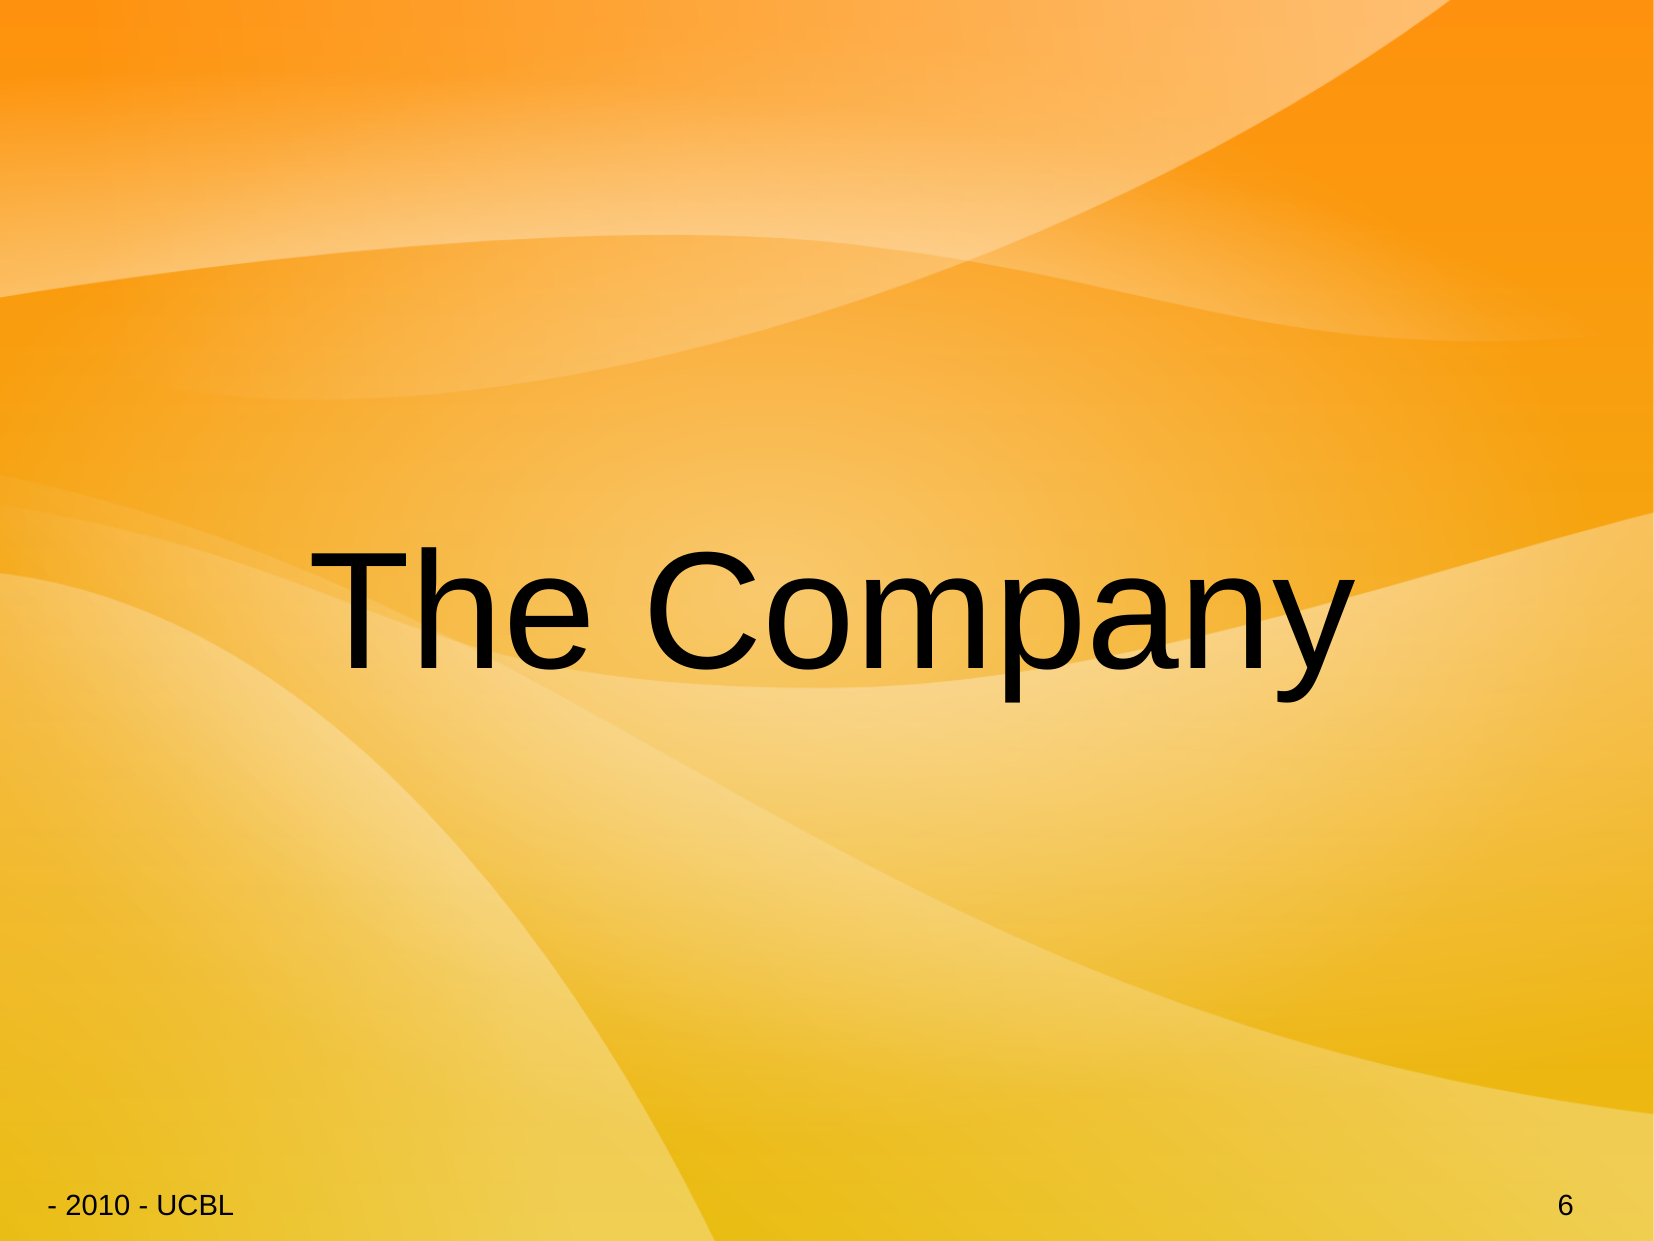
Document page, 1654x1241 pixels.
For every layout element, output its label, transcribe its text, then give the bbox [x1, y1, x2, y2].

picture [0, 0, 1654, 1241]
text_box Adrian Gaudebert - 2010 - UCBL [16, 1181, 473, 1229]
title The Company [88, 507, 1577, 715]
text_box <numéro> [1542, 1181, 1654, 1241]
